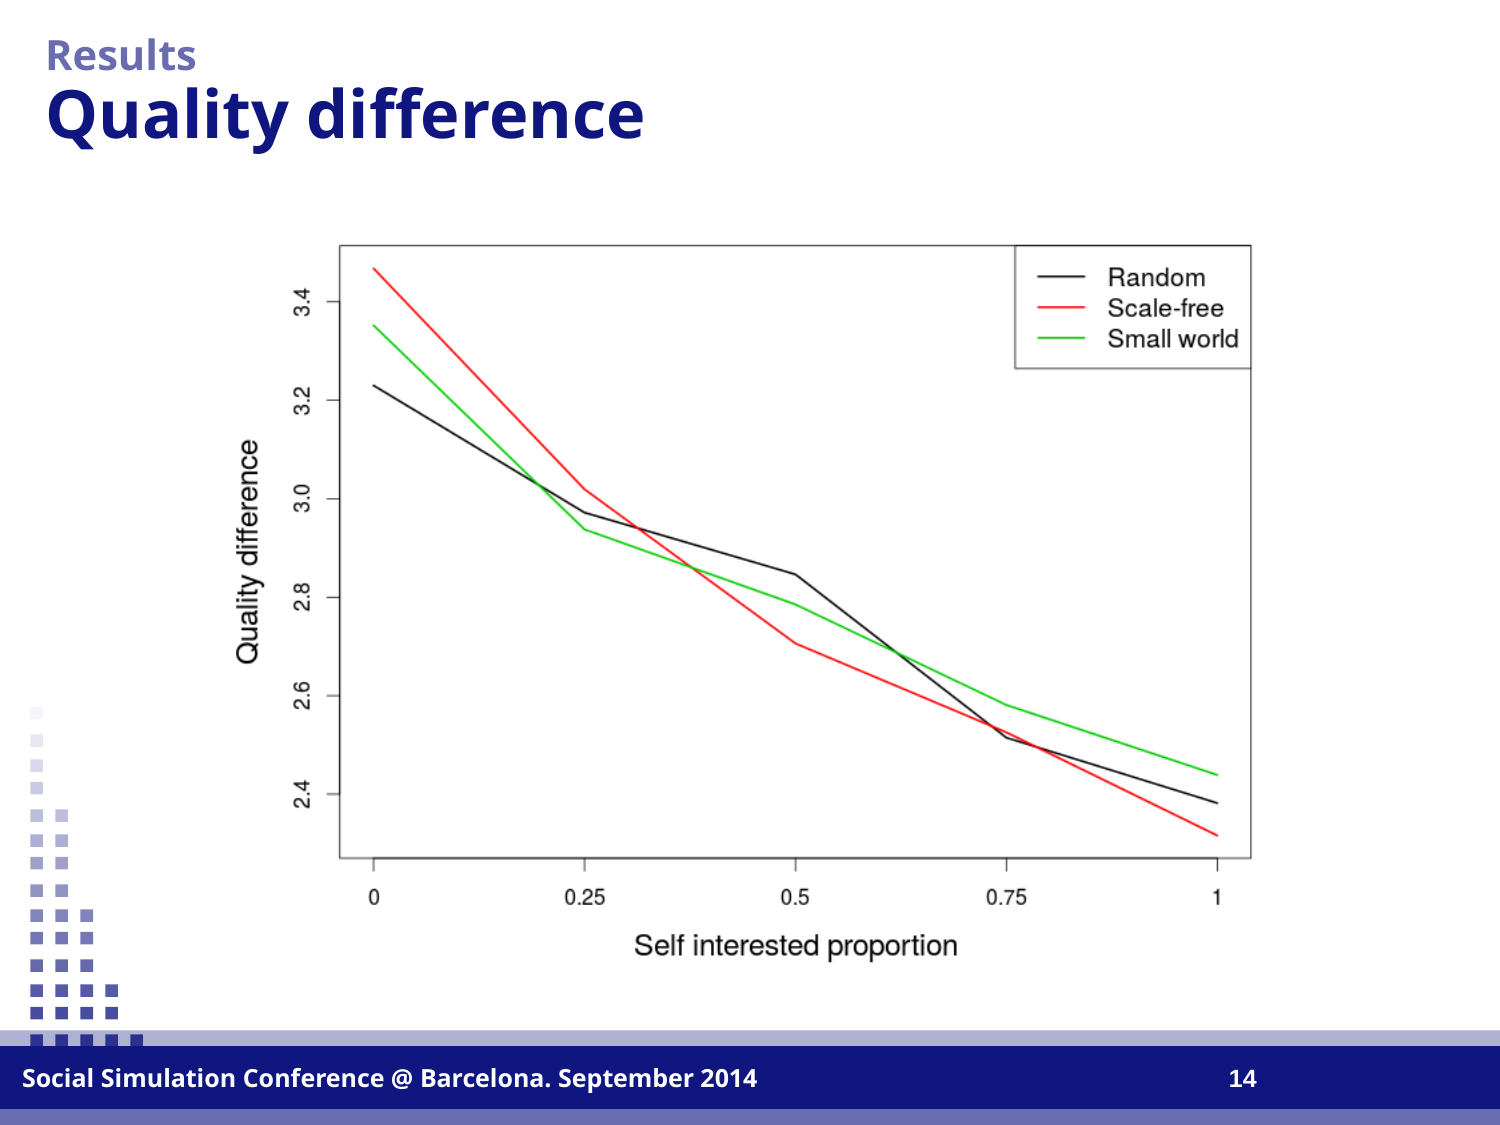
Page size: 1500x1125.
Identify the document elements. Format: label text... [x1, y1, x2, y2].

text_box Results Quality difference [29, 25, 1459, 162]
picture [235, 162, 1305, 989]
